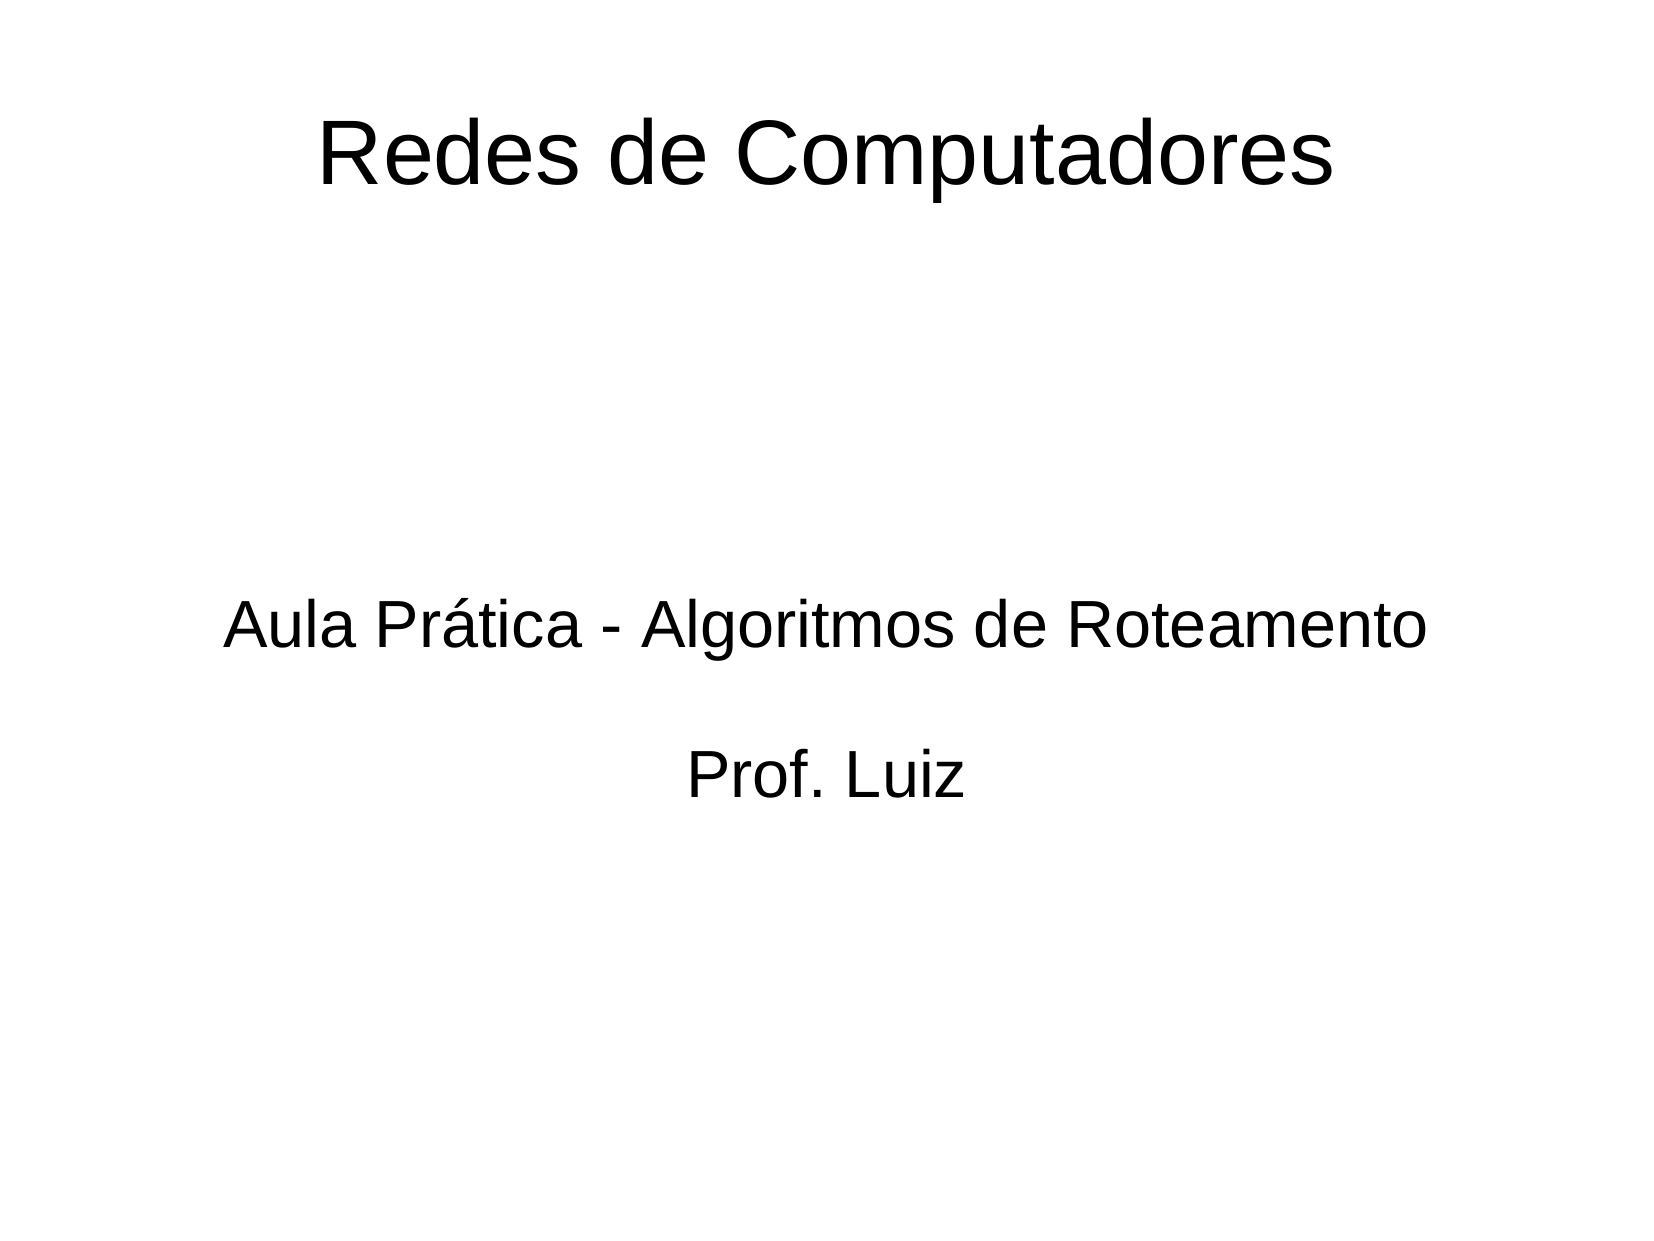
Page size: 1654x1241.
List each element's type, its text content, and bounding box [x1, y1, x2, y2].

subtitle Aula Prática - Algoritmos de Roteamento Prof. Luiz [82, 290, 1571, 1109]
title Redes de Computadores [82, 49, 1571, 257]
